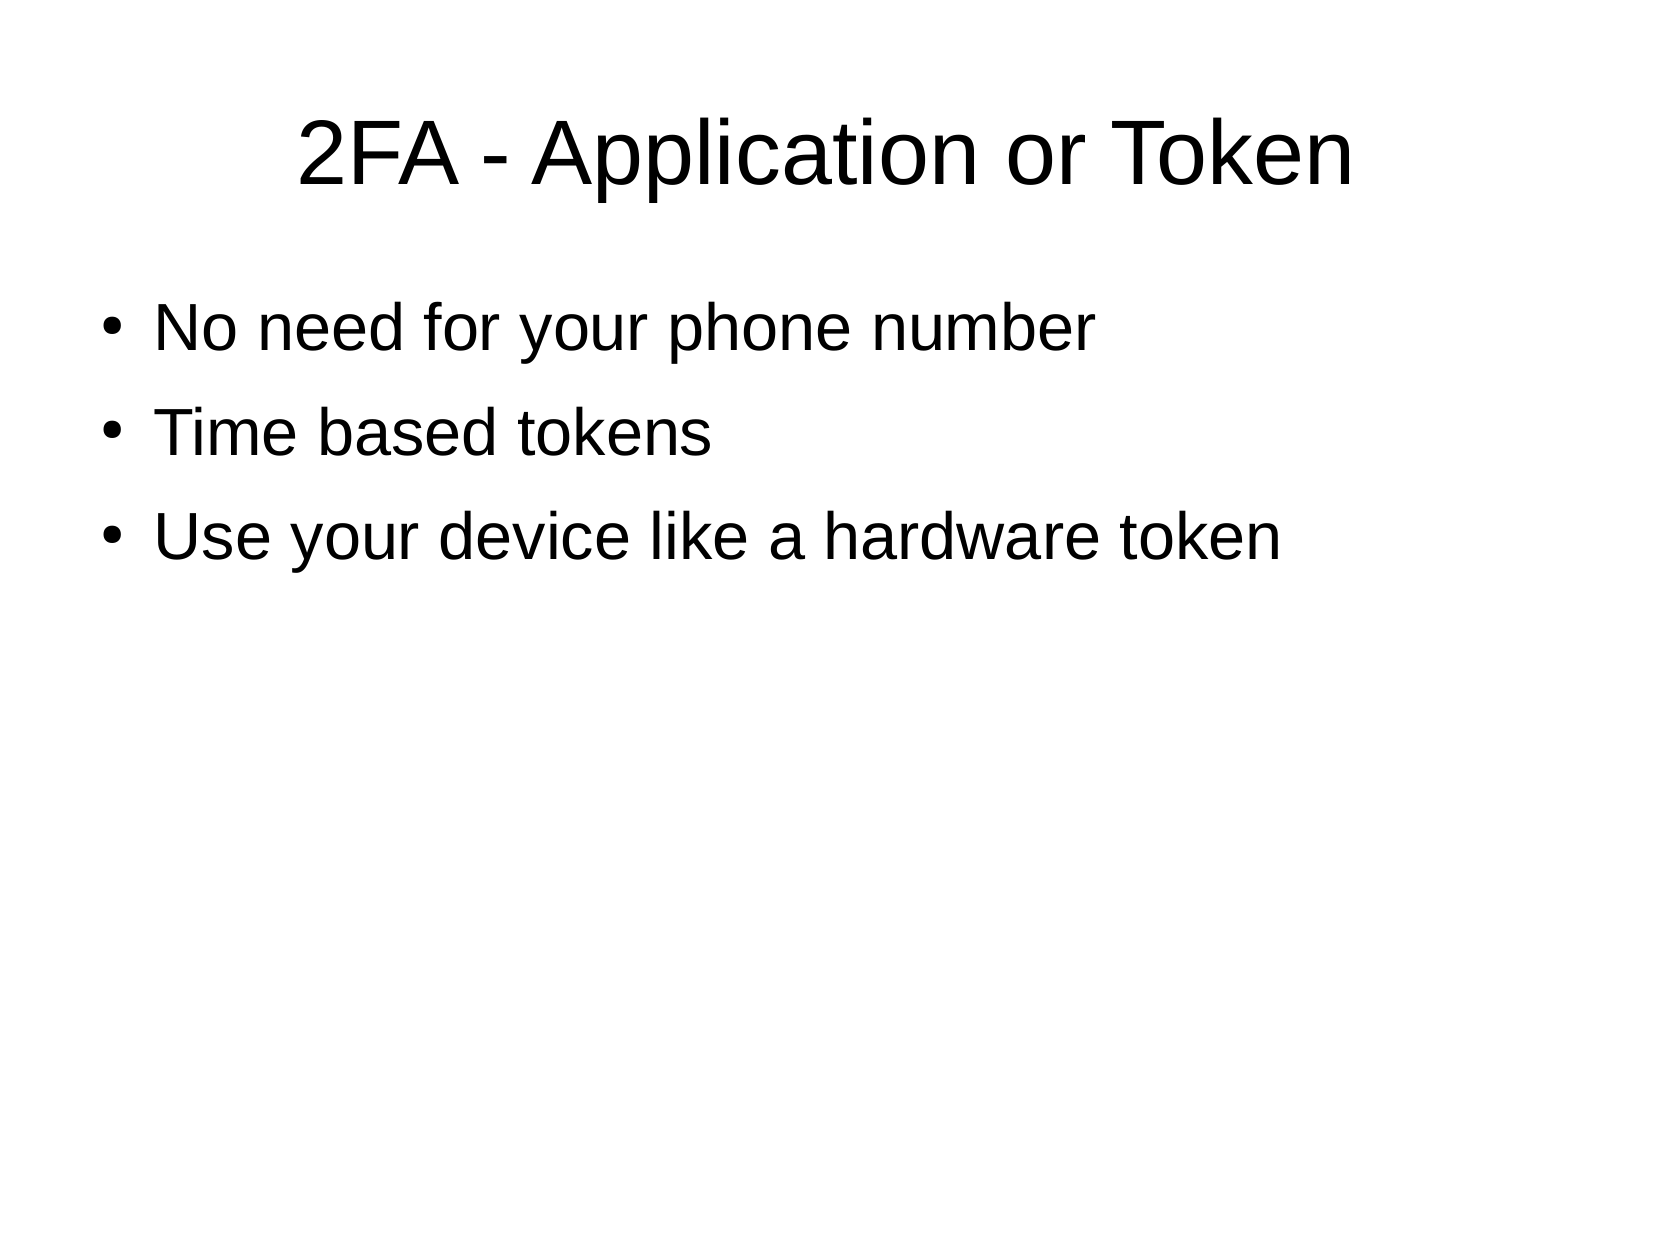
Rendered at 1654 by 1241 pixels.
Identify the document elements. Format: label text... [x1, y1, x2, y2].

title 2FA - Application or Token [82, 49, 1571, 257]
list No need for your phone number Time based tokens Use your device like a hardware token [82, 290, 1538, 1010]
